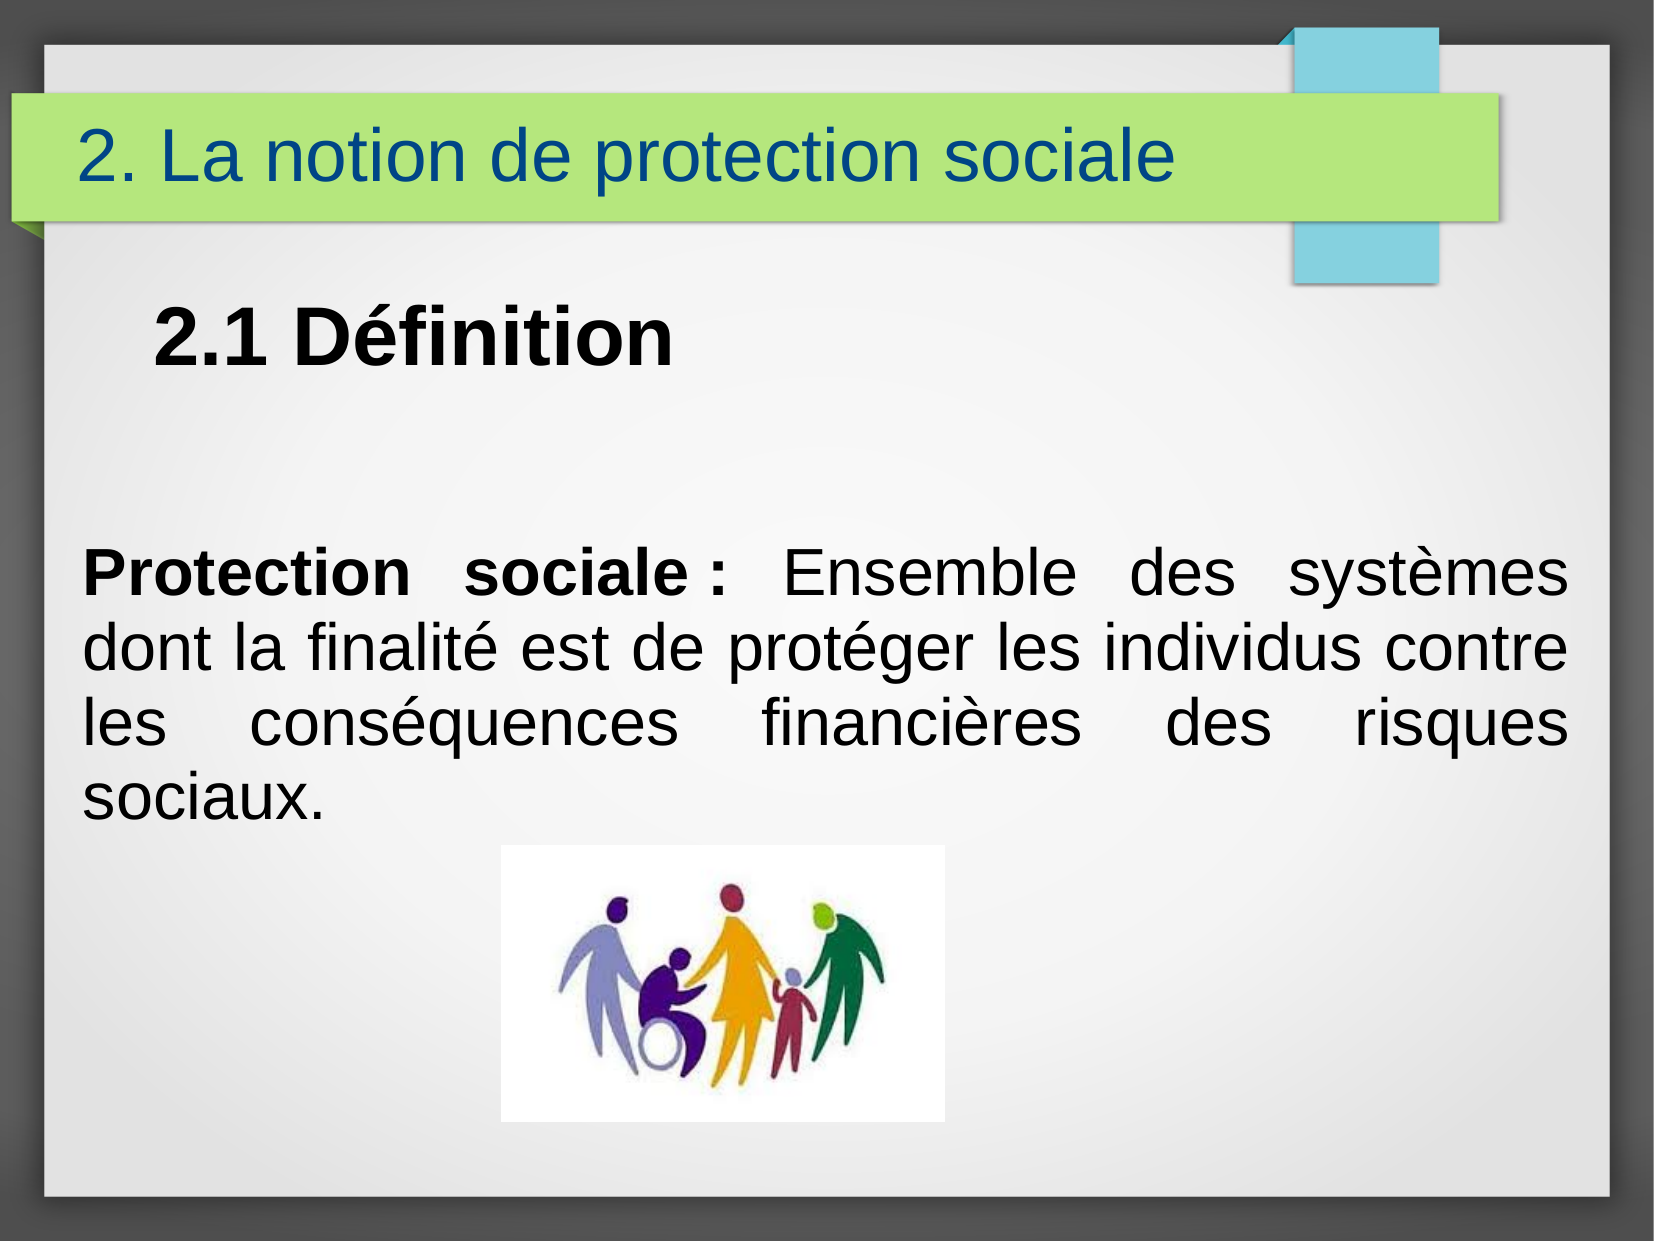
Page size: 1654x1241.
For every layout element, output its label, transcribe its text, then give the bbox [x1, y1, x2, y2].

picture [0, 0, 1654, 1241]
list 2.1 Définition Protection sociale : Ensemble des systèmes dont la finalité est de protéger les individus contre les conséquences financières des risques sociaux. [82, 290, 1571, 1094]
title 2. La notion de protection sociale [76, 59, 1565, 252]
